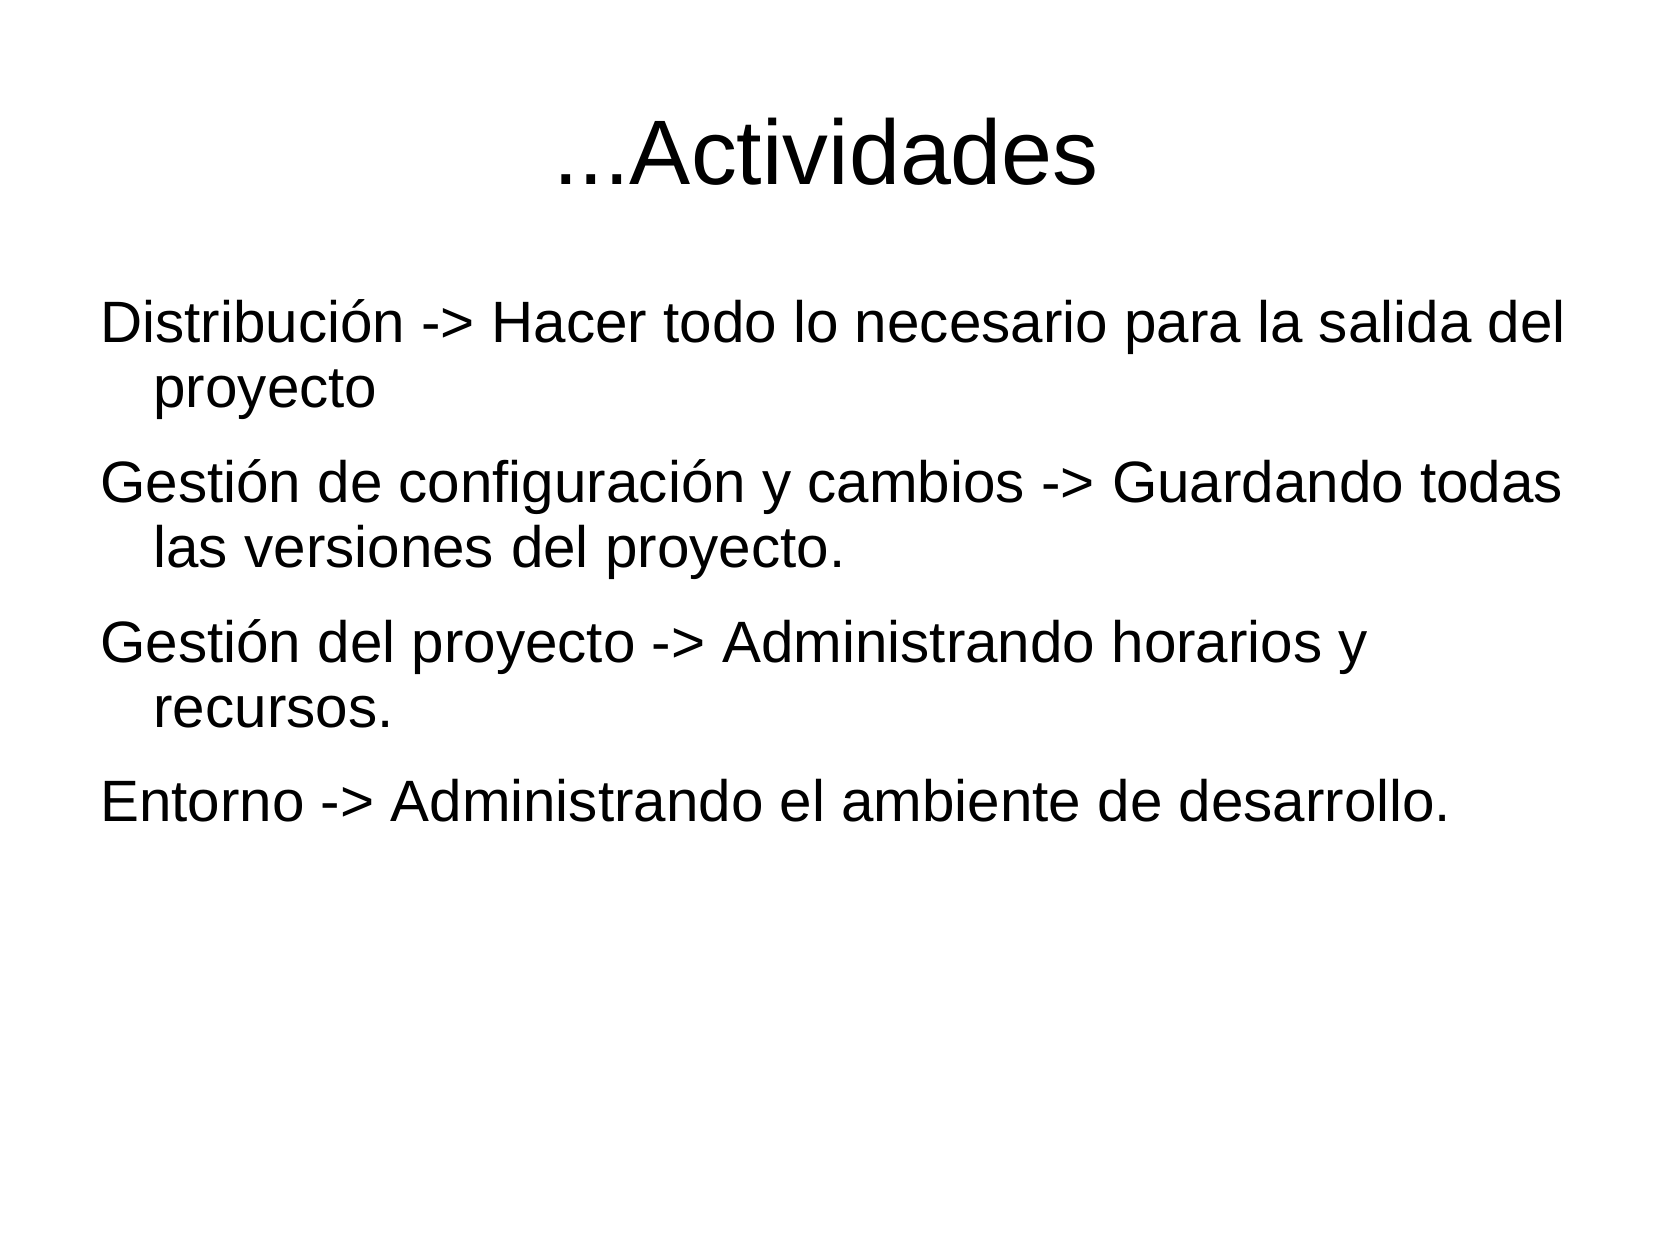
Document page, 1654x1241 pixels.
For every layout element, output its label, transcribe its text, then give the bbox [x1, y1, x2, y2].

list Distribución -> Hacer todo lo necesario para la salida del proyecto Gestión de configuración y cambios -> Guardando todas las versiones del proyecto. Gestión del proyecto -> Administrando horarios y recursos. Entorno -> Administrando el ambiente de desarrollo. [82, 290, 1571, 1109]
title ...Actividades [82, 49, 1571, 257]
